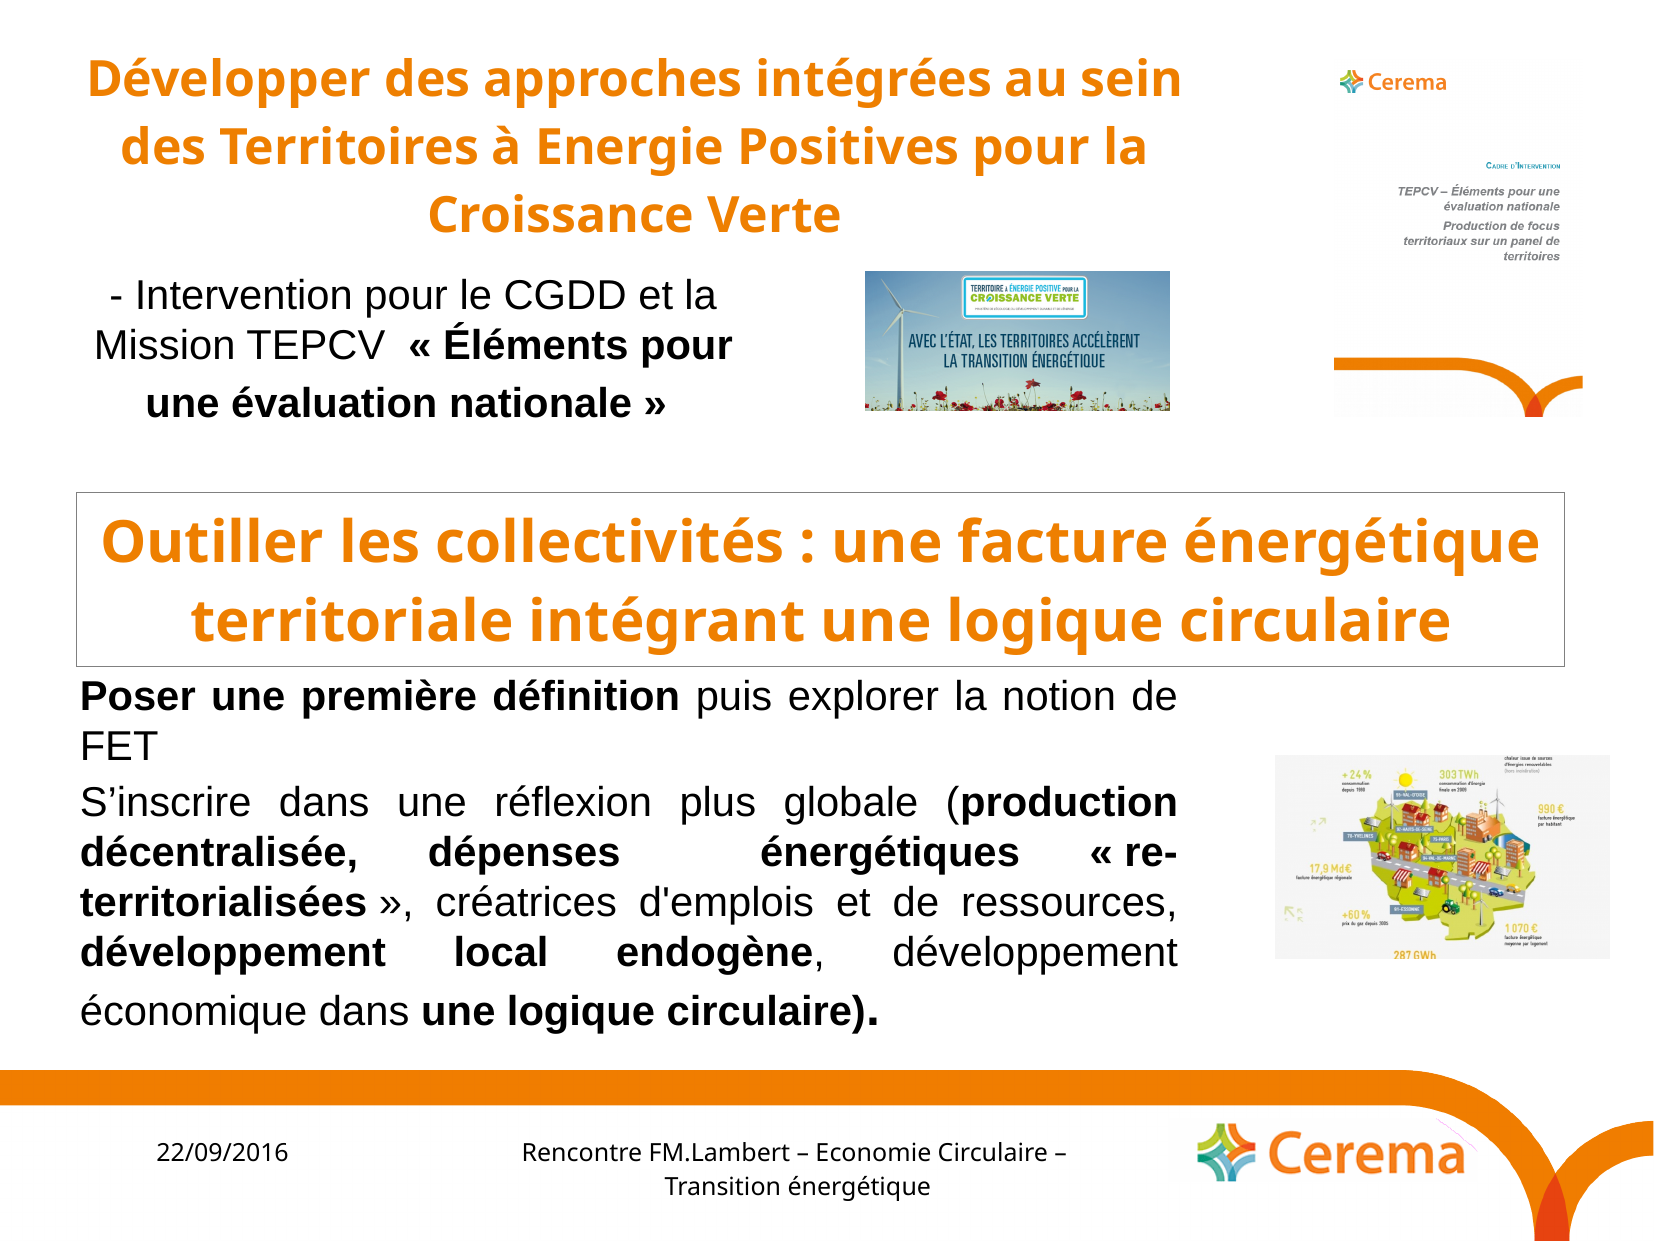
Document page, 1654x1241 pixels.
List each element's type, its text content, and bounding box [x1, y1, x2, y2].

text_box - Intervention pour le CGDD et la Mission TEPCV « Éléments pour une évaluation nationale » [47, 259, 780, 436]
picture [0, 1070, 1654, 1241]
text_box Outiller les collectivités : une facture énergétique territoriale intégrant une logique circulaire [76, 492, 1565, 638]
text_box Poser une première définition puis explorer la notion de FET S’inscrire dans une réflexion plus globale (production décentralisée, dépenses énergétiques « re-territorialisées », créatrices d'emplois et de ressources, développement local endogène, développement économique dans une logique circulaire). [64, 661, 1193, 1043]
picture [1334, 59, 1583, 417]
picture [865, 271, 1170, 412]
text_box Développer des approches intégrées au sein des Territoires à Energie Positives pour la Croissance Verte [29, 35, 1241, 218]
picture [1275, 755, 1610, 960]
